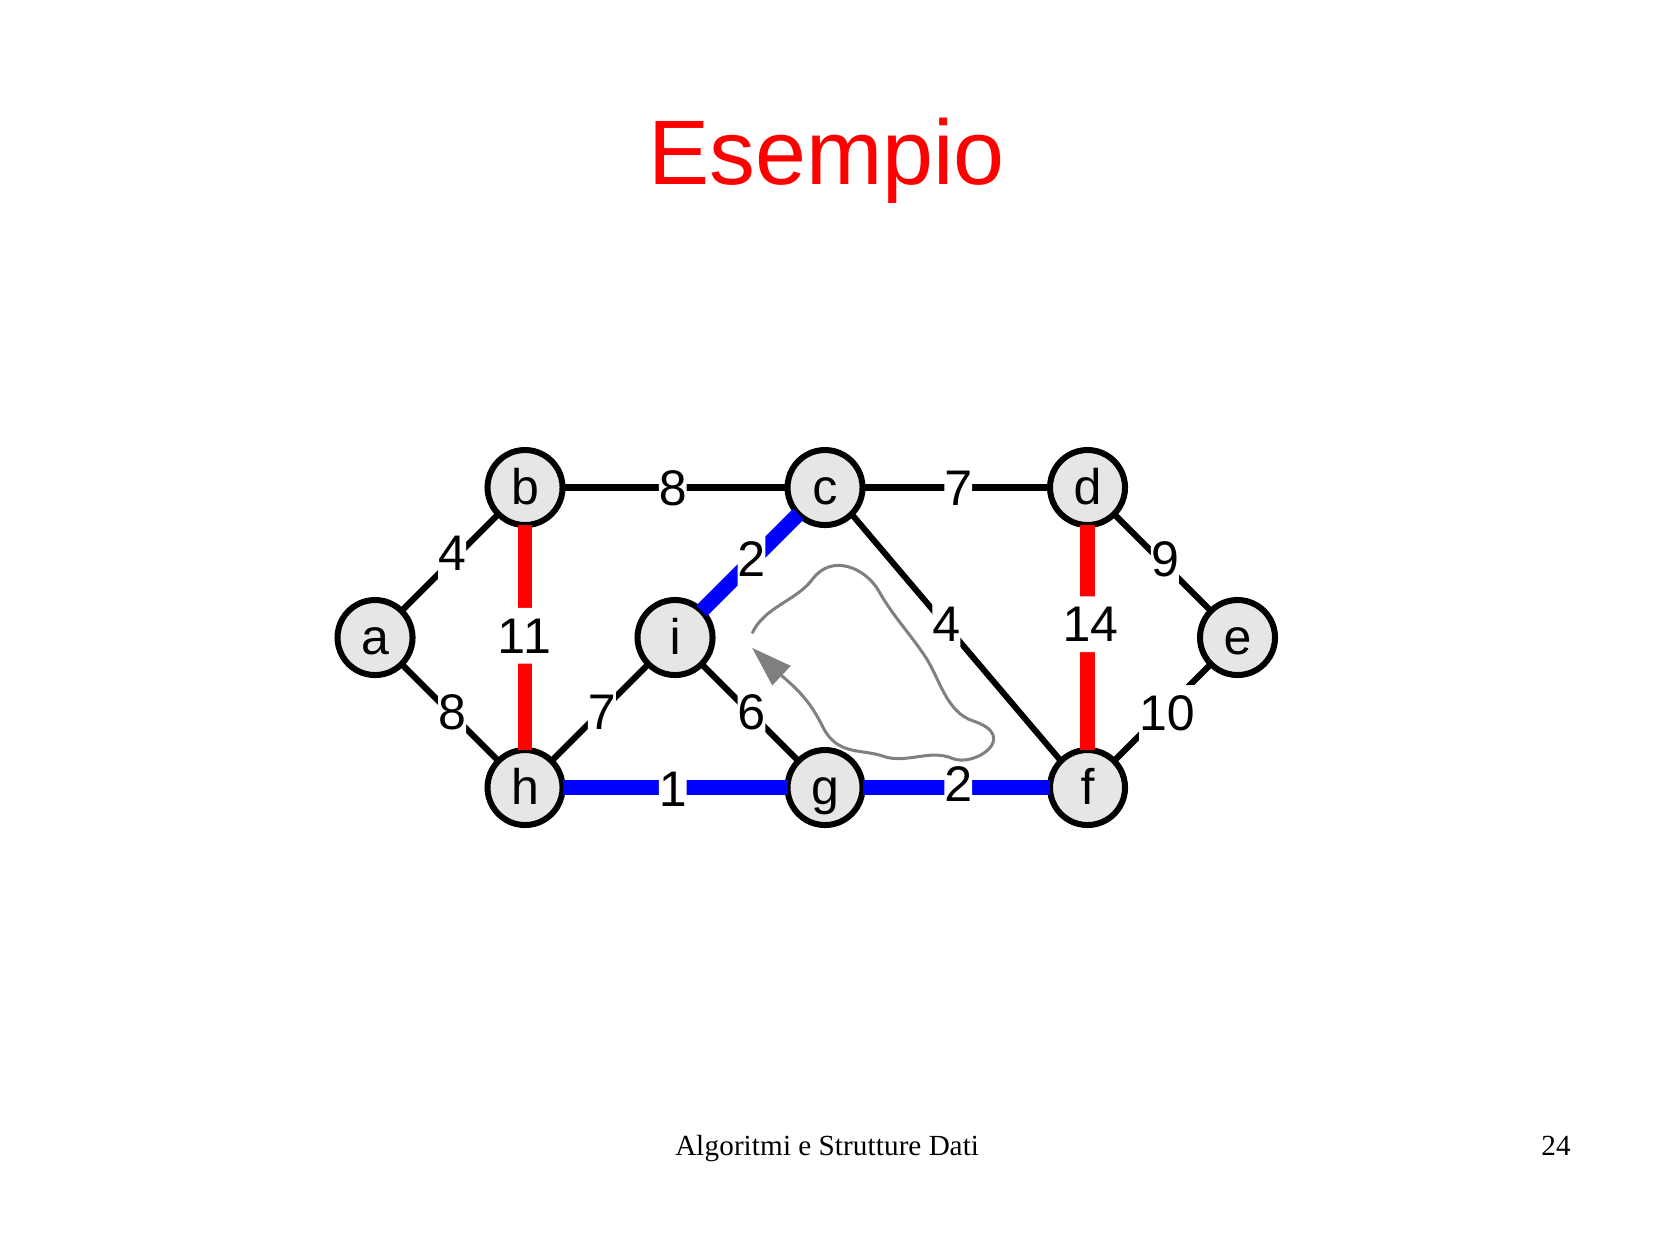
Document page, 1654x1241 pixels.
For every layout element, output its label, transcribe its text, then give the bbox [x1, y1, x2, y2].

text_box 7 [587, 684, 616, 741]
text_box 2 [944, 758, 973, 812]
text_box 14 [1062, 596, 1119, 653]
text_box 6 [737, 684, 766, 741]
text_box 10 [1139, 685, 1195, 741]
text_box 2 [737, 531, 766, 588]
text_box 1 [658, 761, 687, 818]
title Esempio [82, 49, 1571, 257]
text_box 8 [438, 684, 467, 741]
text_box a [337, 600, 413, 676]
text_box h [487, 750, 563, 826]
text_box 11 [497, 607, 557, 664]
text_box e [1200, 600, 1276, 676]
text_box 8 [658, 460, 687, 516]
text_box 7 [944, 460, 973, 517]
text_box b [487, 450, 563, 525]
text_box 4 [932, 596, 961, 653]
text_box 4 [438, 525, 467, 581]
text_box f [1050, 750, 1126, 826]
text_box i [637, 600, 713, 676]
text_box d [1050, 450, 1126, 525]
text_box 9 [1150, 531, 1179, 588]
text_box c [787, 450, 863, 526]
text_box g [788, 750, 863, 826]
